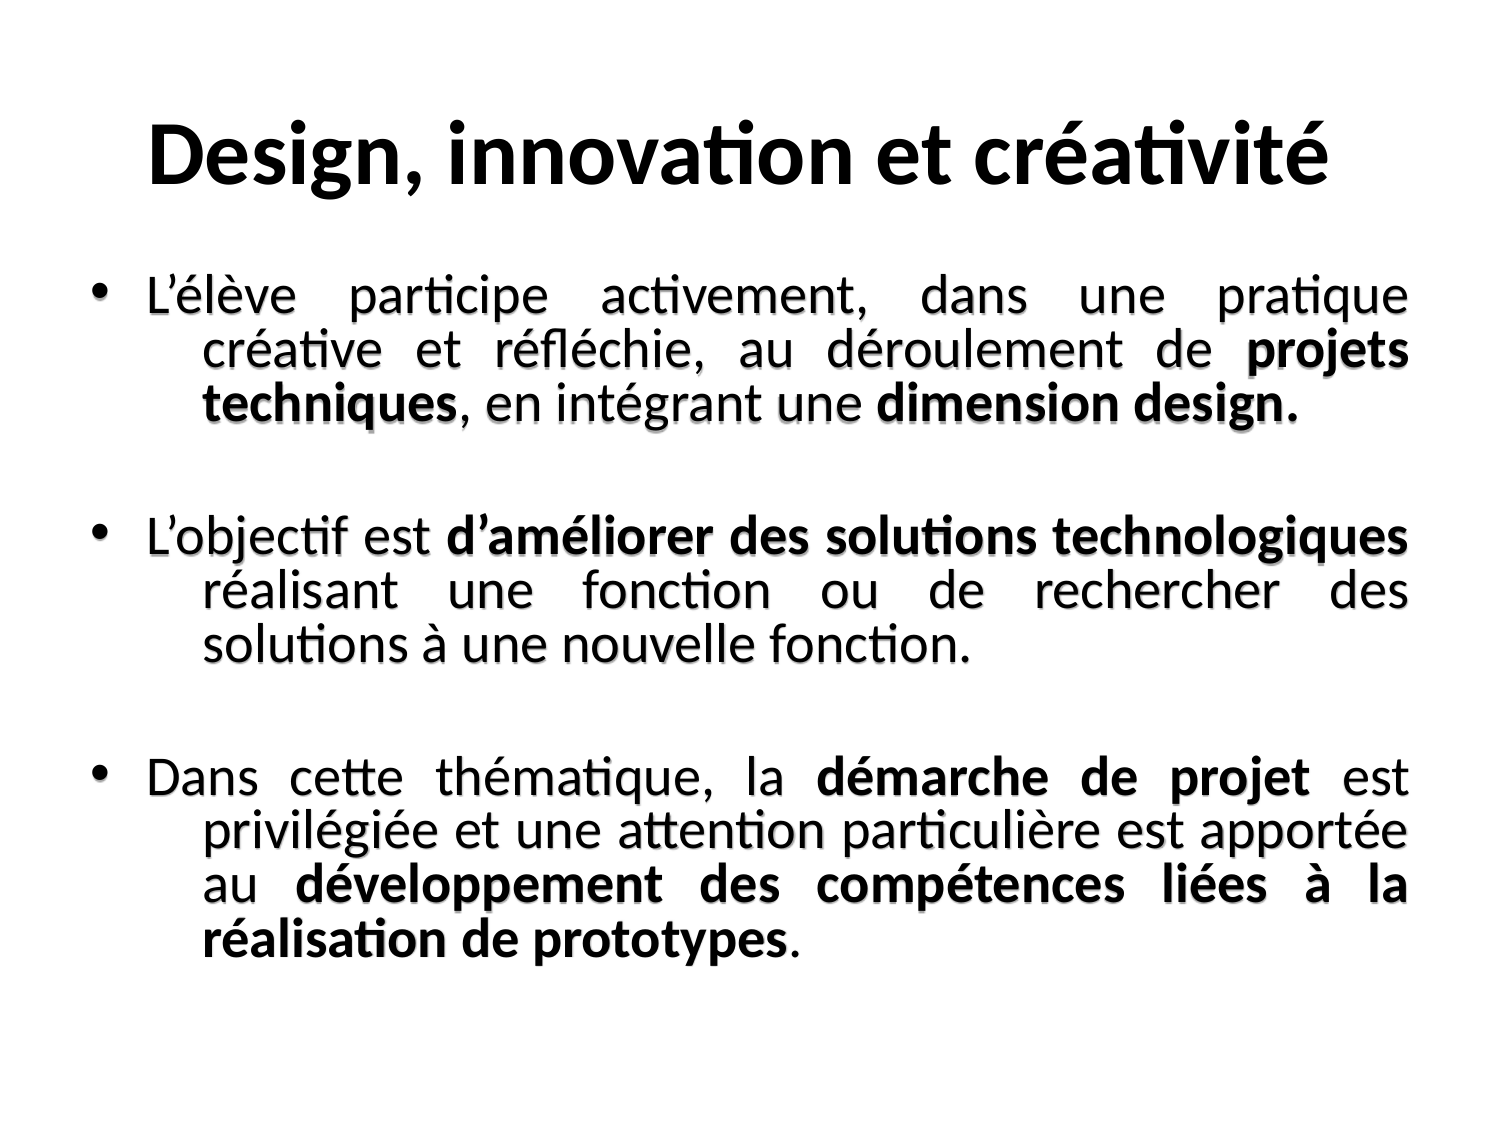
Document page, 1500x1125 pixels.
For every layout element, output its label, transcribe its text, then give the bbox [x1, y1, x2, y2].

list L’élève participe activement, dans une pratique créative et réfléchie, au déroulement de projets techniques, en intégrant une dimension design. L’objectif est d’améliorer des solutions technologiques réalisant une fonction ou de rechercher des solutions à une nouvelle fonction. Dans cette thématique, la démarche de projet est privilégiée et une attention particulière est apportée au développement des compétences liées à la réalisation de prototypes. [75, 262, 1426, 1005]
text_box Design, innovation et créativité [75, 84, 1426, 212]
